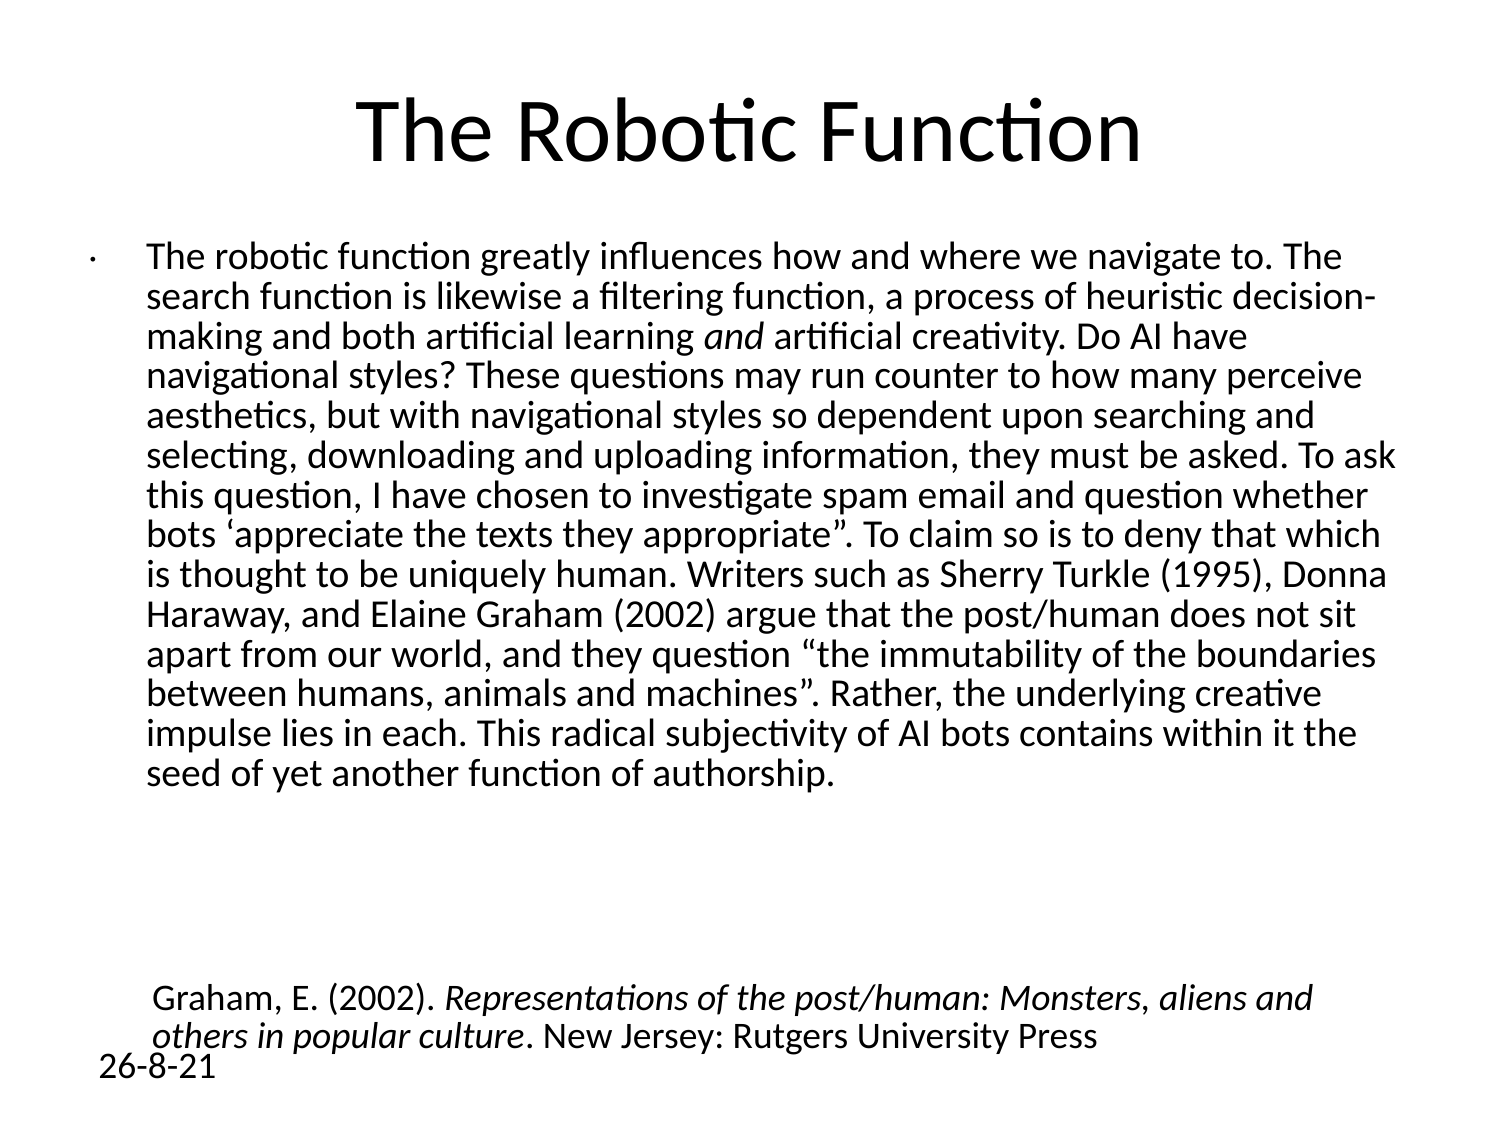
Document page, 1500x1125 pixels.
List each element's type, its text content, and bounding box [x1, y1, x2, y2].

title The Robotic Function [75, 45, 1425, 232]
text_box Graham, E. (2002). Representations of the post/human: Monsters, aliens and others in popular culture. New Jersey: Rutgers University Press [137, 975, 1425, 1081]
list The robotic function greatly influences how and where we navigate to. The search function is likewise a filtering function, a process of heuristic decision-making and both artificial learning and artificial creativity. Do AI have navigational styles? These questions may run counter to how many perceive aesthetics, but with navigational styles so dependent upon searching and selecting, downloading and uploading information, they must be asked. To ask this question, I have chosen to investigate spam email and question whether bots ‘appreciate the texts they appropriate”. To claim so is to deny that which is thought to be uniquely human. Writers such as Sherry Turkle (1995), Donna Haraway, and Elaine Graham (2002) argue that the post/human does not sit apart from our world, and they question “the immutability of the boundaries between humans, animals and machines”. Rather, the underlying creative impulse lies in each. This radical subjectivity of AI bots contains within it the seed of yet another function of authorship. [75, 232, 1425, 975]
